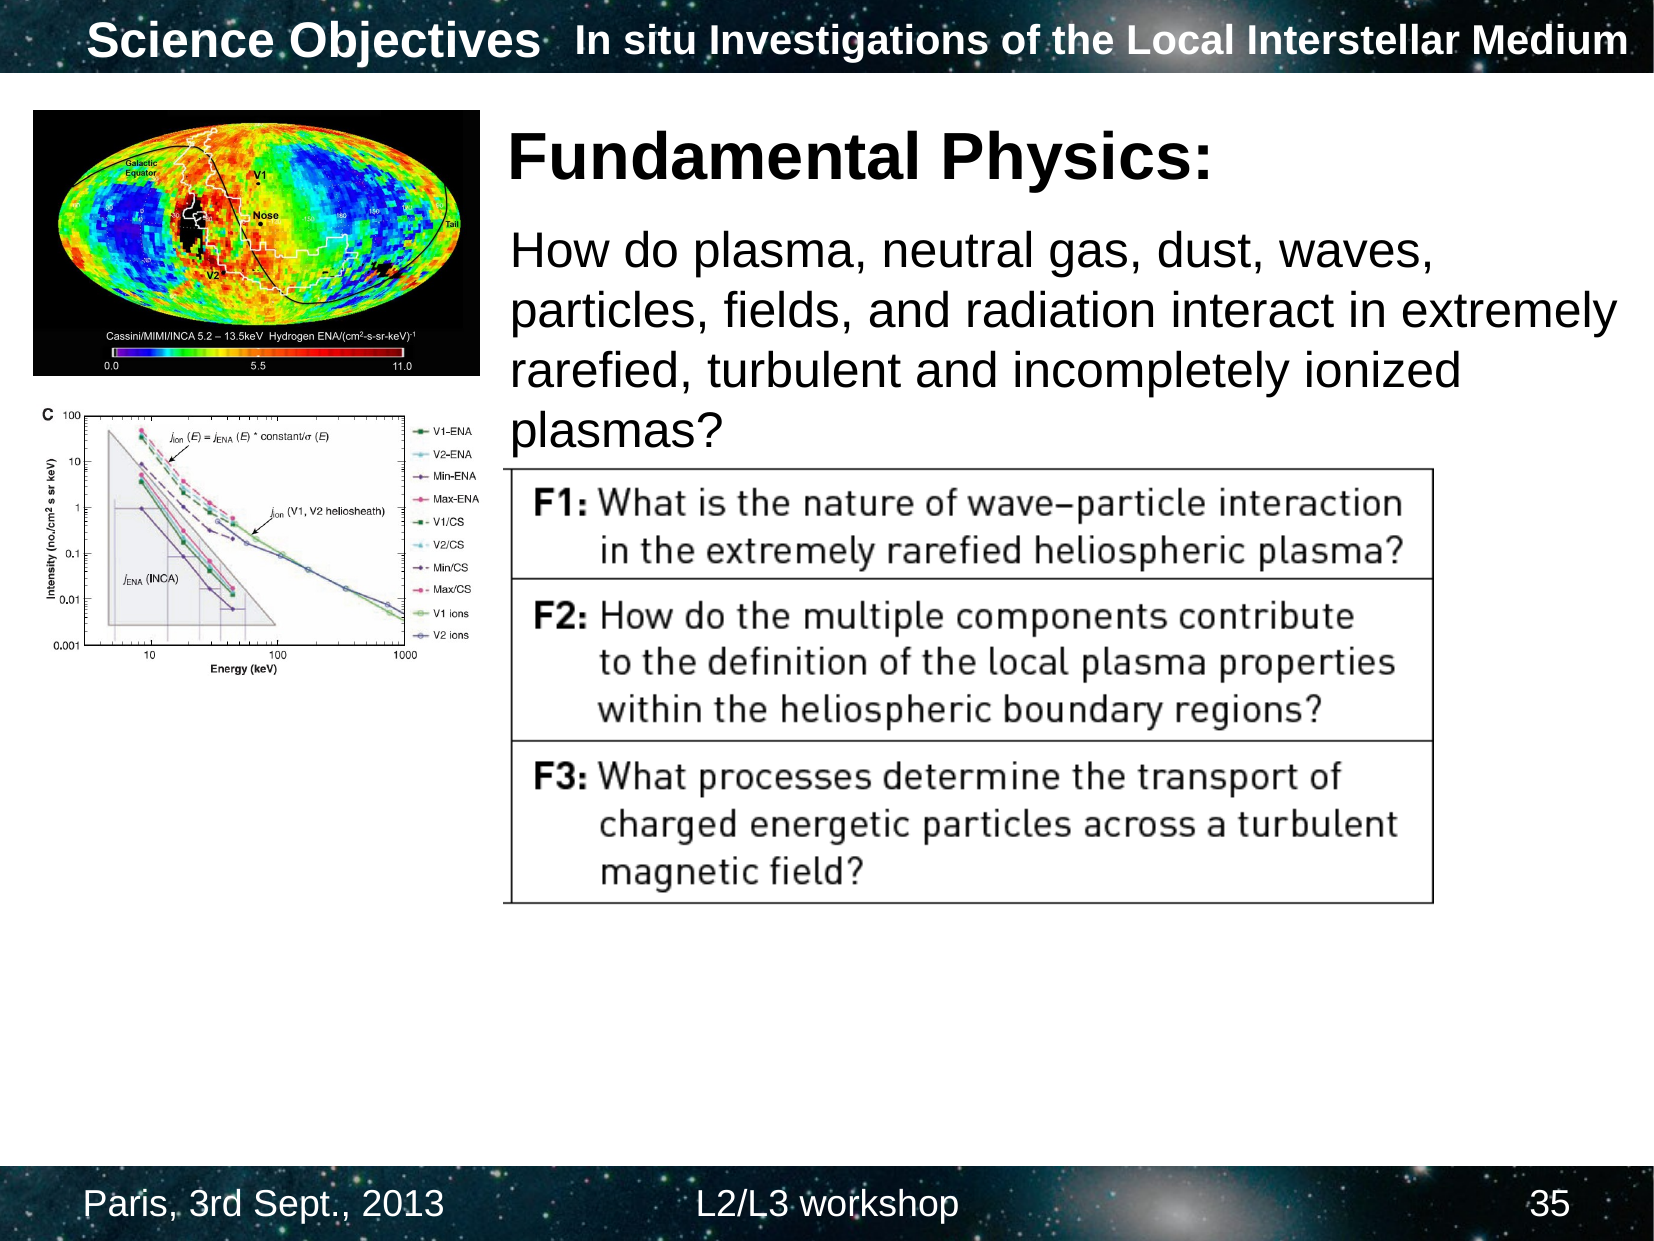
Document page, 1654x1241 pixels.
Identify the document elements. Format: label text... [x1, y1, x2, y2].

picture [1600, 36, 1607, 49]
picture [1427, 44, 1435, 49]
picture [949, 36, 957, 49]
picture [1008, 36, 1018, 49]
picture [729, 36, 737, 49]
picture [777, 35, 785, 40]
picture [1479, 33, 1484, 49]
text_box Fundamental Physics: [507, 49, 1654, 257]
picture [1514, 35, 1522, 40]
text_box How do plasma, neutral gas, dust, waves, particles, fields, and radiation interact in extremely rarefied, turbulent and incompletely ionized plasmas? [495, 210, 1635, 1050]
picture [438, 1212, 443, 1222]
picture [1492, 32, 1498, 49]
picture [428, 1193, 438, 1201]
picture [1382, 35, 1390, 40]
picture [1537, 36, 1546, 49]
picture [33, 110, 480, 376]
picture [1267, 36, 1275, 49]
picture [1099, 35, 1107, 40]
picture [0, 1166, 1654, 1241]
picture [1074, 36, 1082, 49]
picture [1305, 35, 1313, 40]
picture [557, 0, 1654, 49]
text_box Science Objectives [71, 0, 557, 71]
picture [1613, 36, 1620, 49]
picture [36, 404, 484, 680]
picture [873, 44, 881, 49]
picture [0, 0, 248, 73]
picture [1207, 44, 1215, 49]
picture [923, 36, 933, 49]
picture [1159, 36, 1169, 49]
picture [595, 36, 603, 49]
picture [503, 462, 1434, 914]
picture [848, 36, 857, 49]
